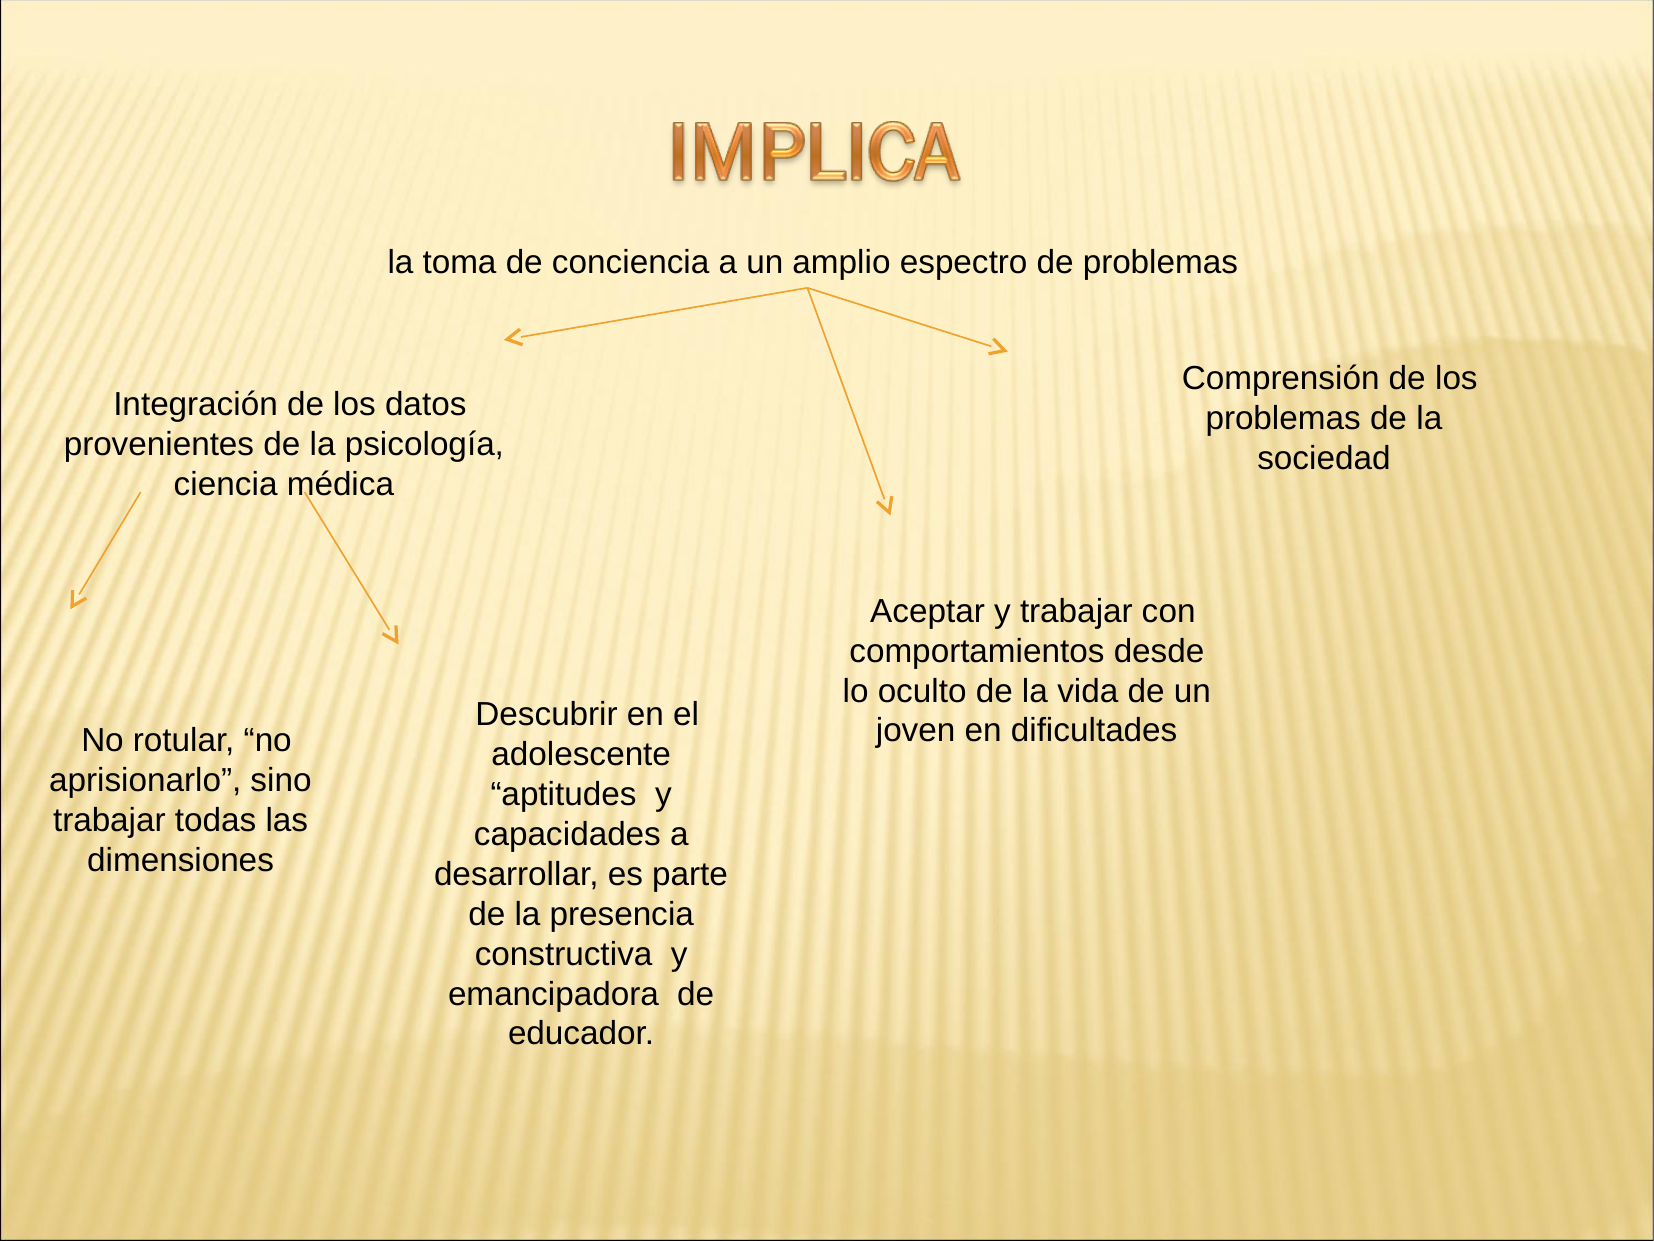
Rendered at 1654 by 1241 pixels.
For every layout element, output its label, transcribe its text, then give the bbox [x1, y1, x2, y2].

picture [0, 0, 1654, 1241]
text_box Comprensión de los problemas de la sociedad [1123, 348, 1525, 484]
text_box la toma de conciencia a un amplio espectro de problemas [297, 232, 1318, 288]
text_box Integración de los datos provenientes de la psicología, ciencia médica [38, 374, 530, 510]
text_box Descubrir en el adolescente “aptitudes y capacidades a desarrollar, es parte de la presencia constructiva y emancipadora de educador. [400, 684, 763, 1060]
text_box No rotular, “no aprisionarlo”, sino trabajar todas las dimensiones [0, 710, 362, 886]
text_box Aceptar y trabajar con comportamientos desde lo oculto de la vida de un joven en dificultades [826, 581, 1228, 757]
